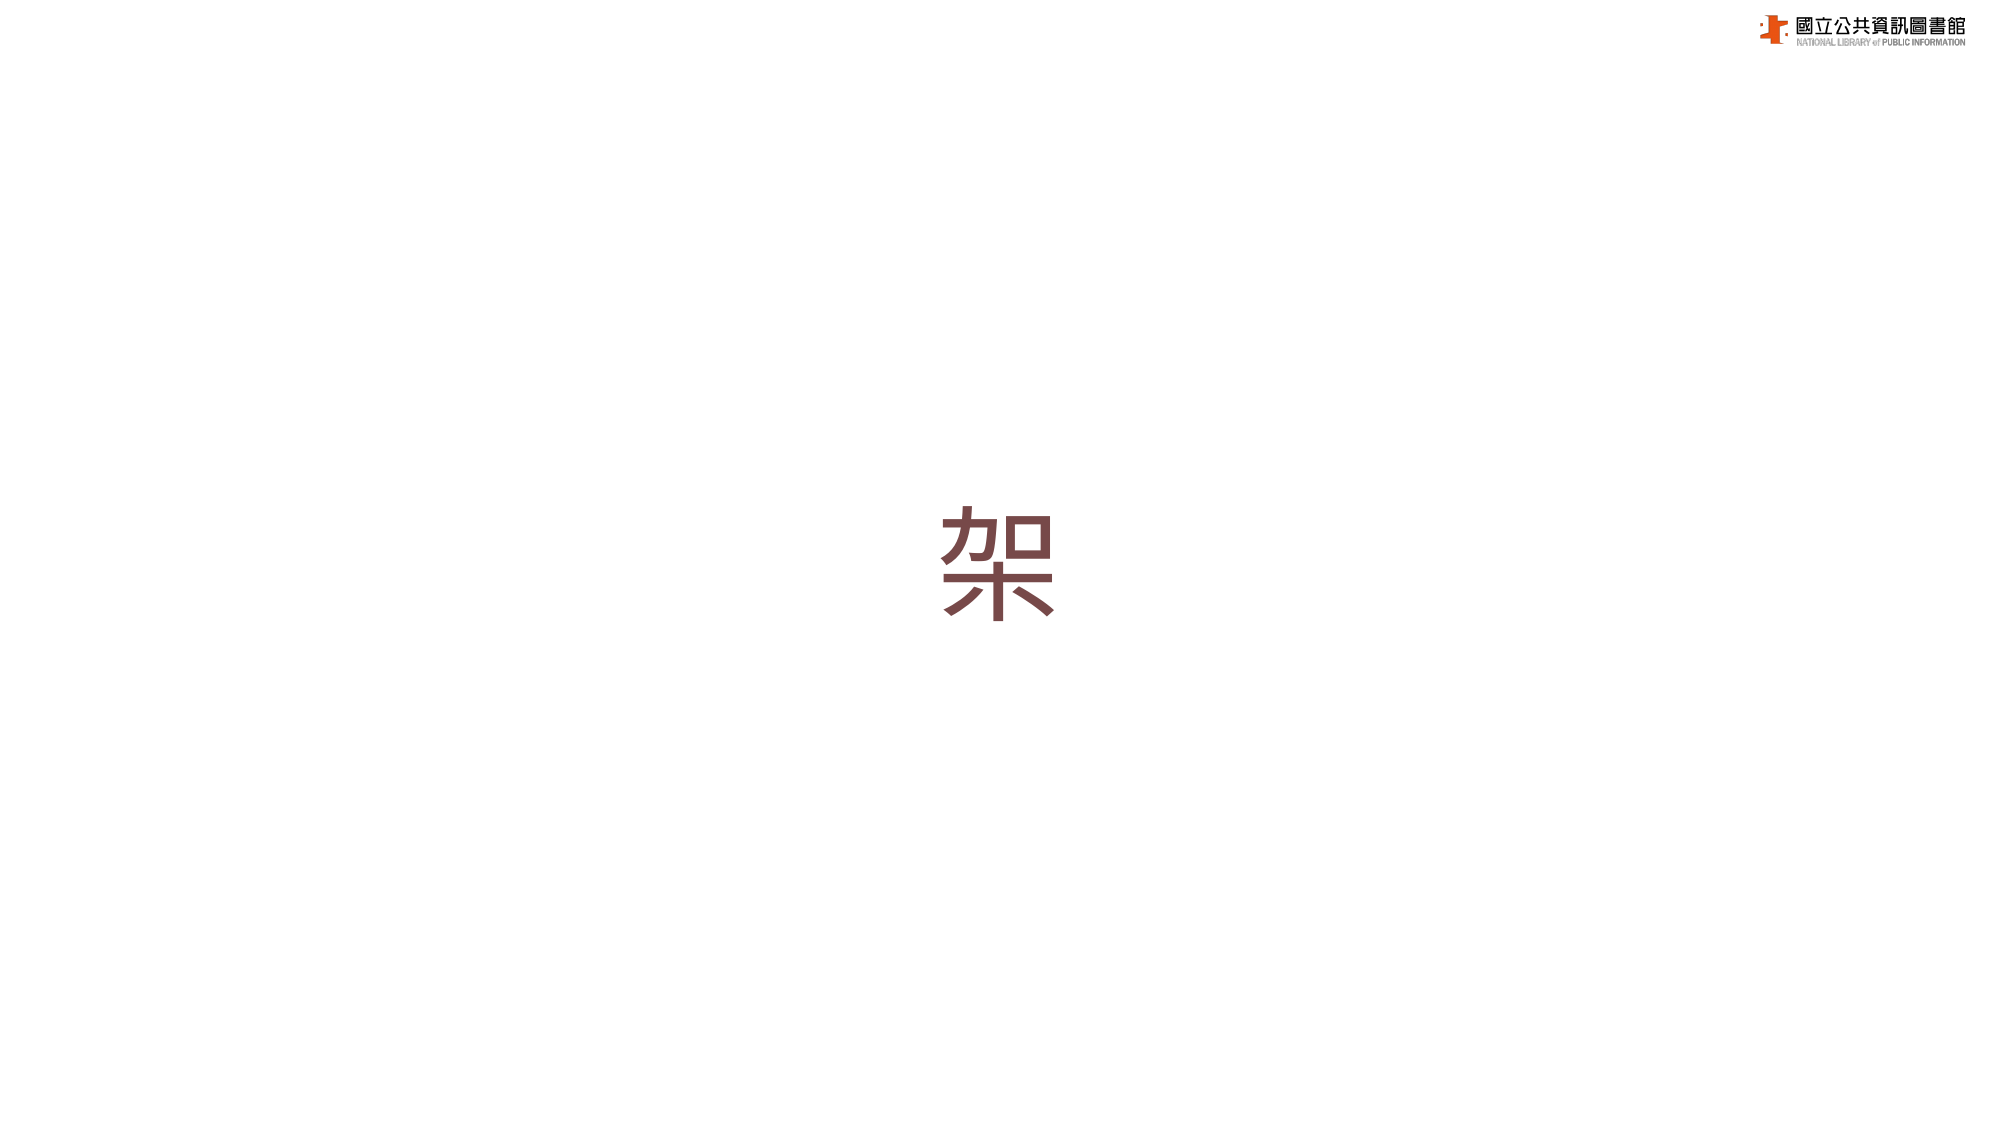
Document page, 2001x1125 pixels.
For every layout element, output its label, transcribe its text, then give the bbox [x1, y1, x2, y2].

text_box 架 [922, 479, 1077, 644]
